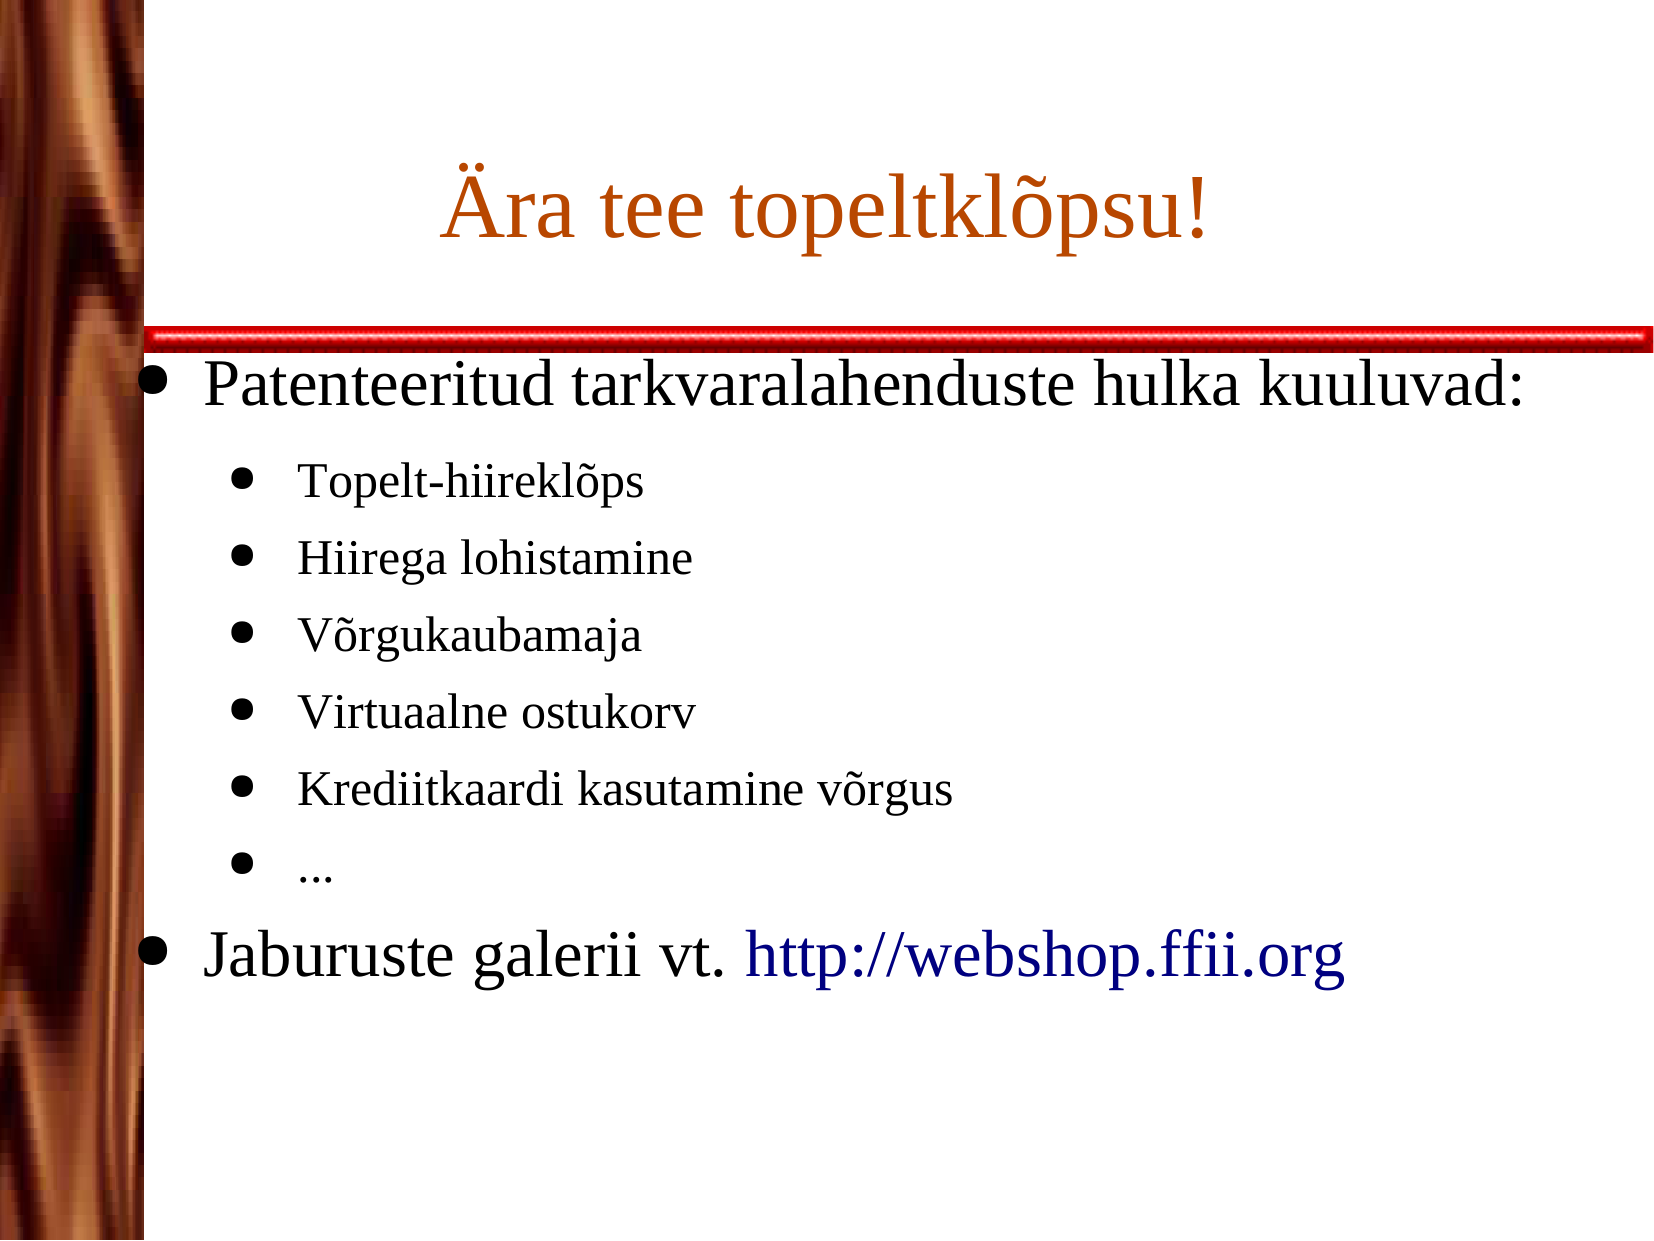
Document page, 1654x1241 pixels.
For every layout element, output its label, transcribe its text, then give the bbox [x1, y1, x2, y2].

title Ära tee topeltklõpsu! [121, 100, 1533, 312]
picture [0, 0, 1654, 1240]
list Patenteeritud tarkvaralahenduste hulka kuuluvad: Topelt-hiireklõps Hiirega lohistamine Võrgukaubamaja Virtuaalne ostukorv Krediitkaardi kasutamine võrgus ... Jaburuste galerii vt. http://webshop.ffii.org [121, 344, 1533, 1126]
